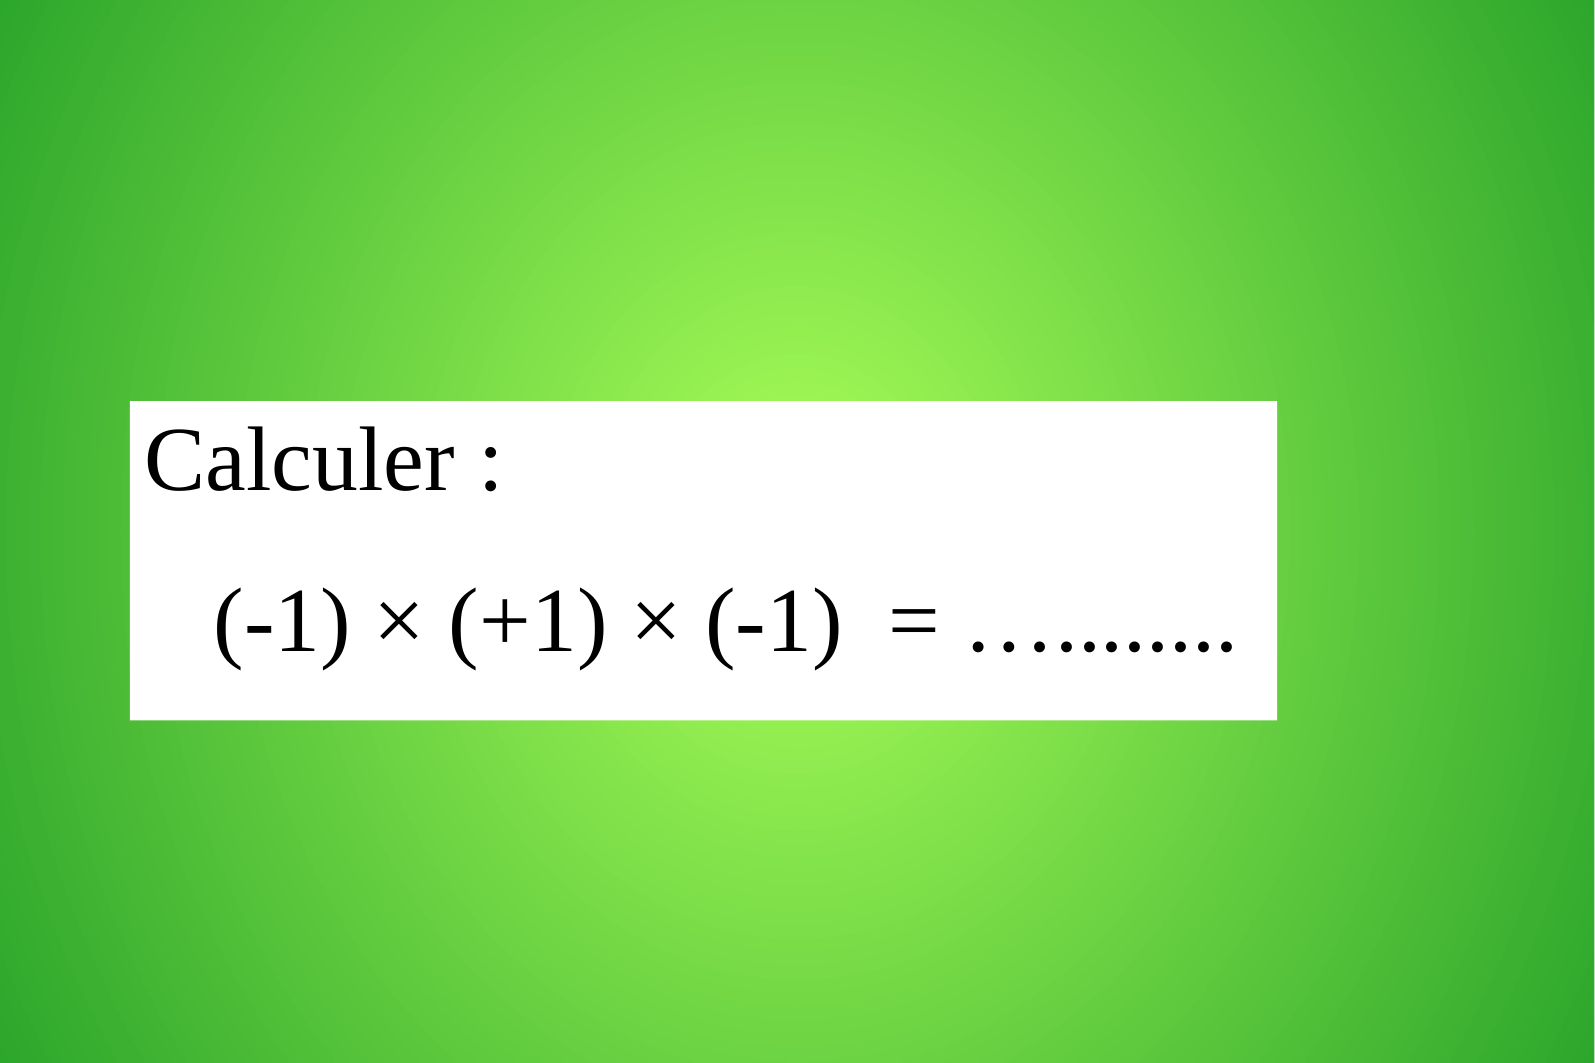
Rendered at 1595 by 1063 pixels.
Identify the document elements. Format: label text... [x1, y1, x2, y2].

picture [0, 0, 1595, 1063]
text_box Calculer : (-1) × (+1) × (-1) = …........ [129, 401, 1278, 721]
